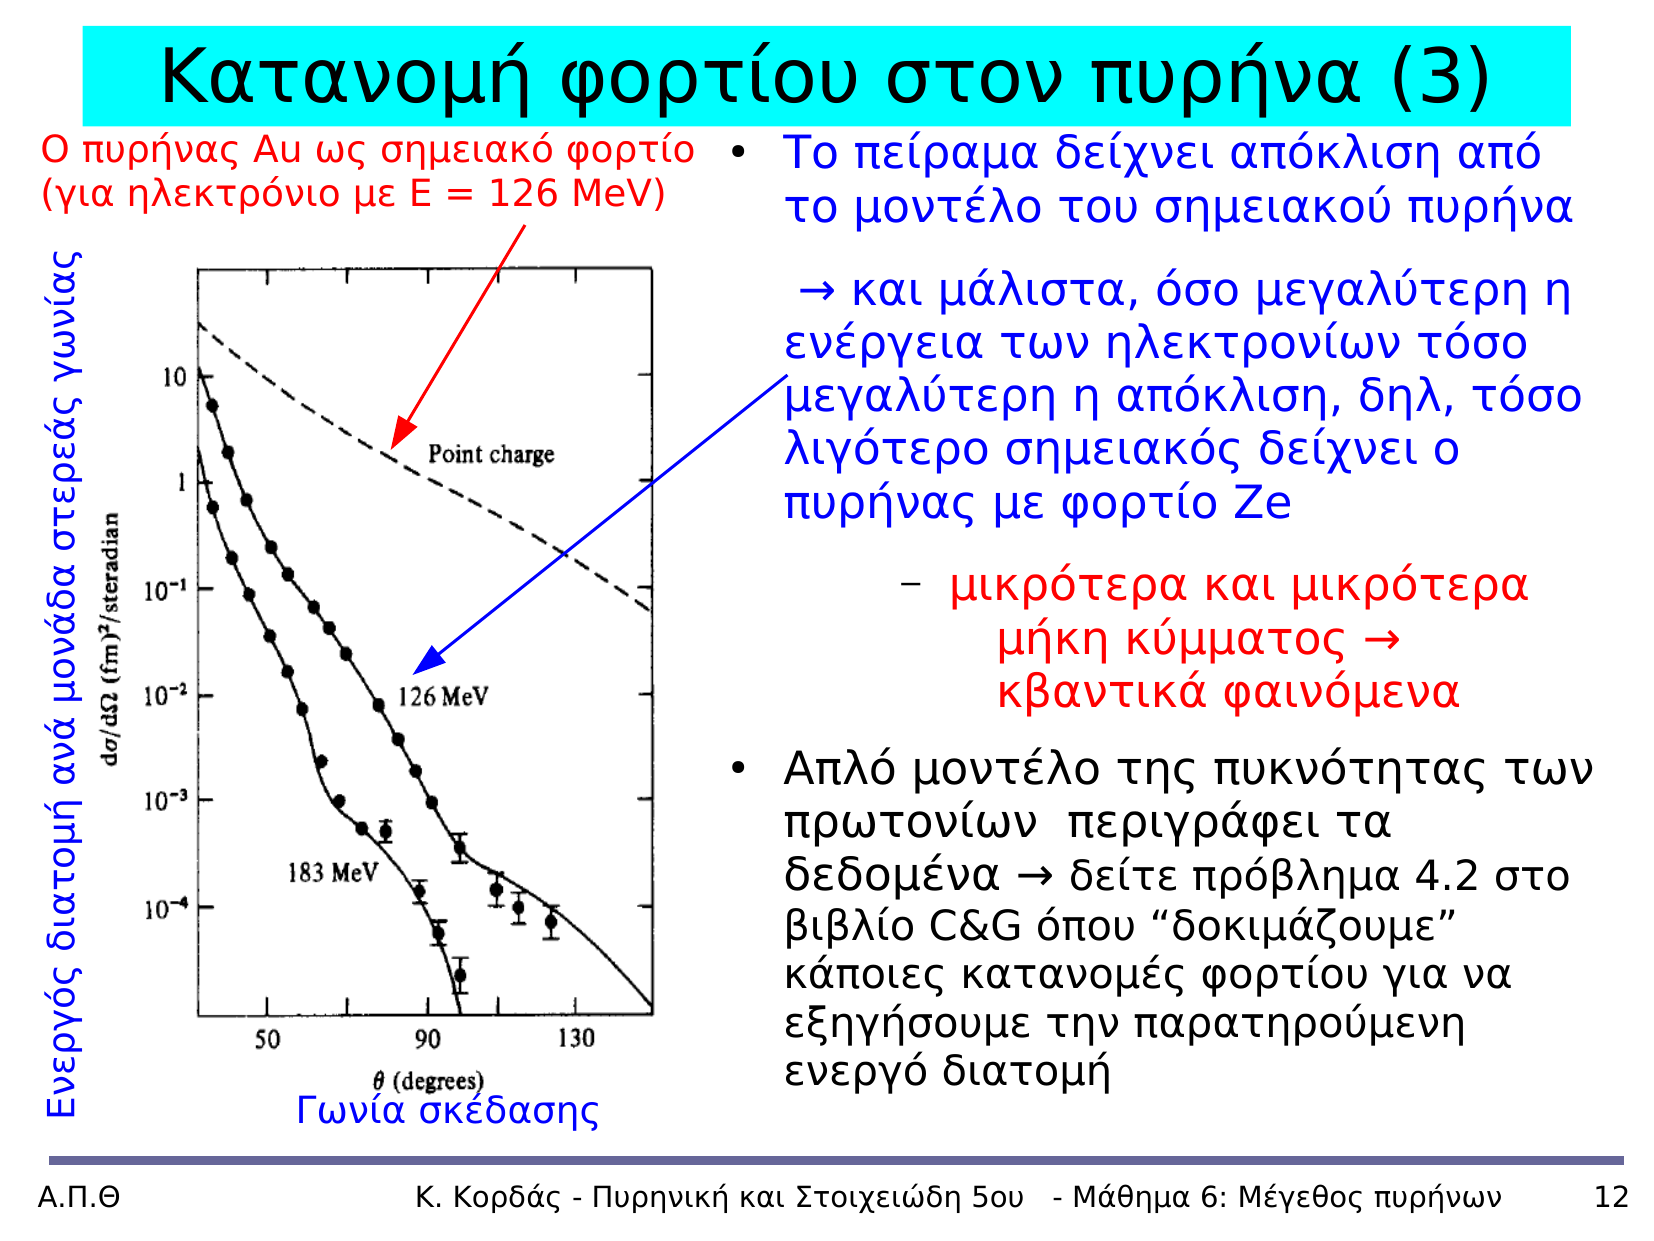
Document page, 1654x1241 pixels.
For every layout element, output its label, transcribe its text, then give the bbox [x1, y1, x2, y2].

list Το πείραμα δείχνει απόκλιση από το μοντέλο του σημειακού πυρήνα → και μάλιστα, όσο μεγαλύτερη η ενέργεια των ηλεκτρονίων τόσο μεγαλύτερη η απόκλιση, δηλ, τόσο λιγότερο σημειακός δείχνει ο πυρήνας με φορτίο Ζe μικρότερα και μικρότερα μήκη κύμματος → κβαντικά φαινόμενα Απλό μοντέλο της πυκνότητας των πρωτονίων περιγράφει τα δεδομένα → δείτε πρόβλημα 4.2 στο βιβλίο C&G όπου “δοκιμάζουμε” κάποιες κατανομές φορτίου για να εξηγήσουμε την παρατηρούμενη ενεργό διατομή [712, 126, 1613, 1101]
picture [92, 262, 673, 1099]
title Κατανομή φορτίου στον πυρήνα (3) [82, 25, 1571, 126]
text_box Ενεργός διατομή ανά μονάδα στερεάς γωνίας [32, 224, 92, 1136]
text_box Ο πυρήνας Au ως σημειακό φορτίο (για ηλεκτρόνιο με Ε = 126 MeV) [25, 120, 747, 224]
text_box Γωνία σκέδασης [280, 1081, 656, 1141]
